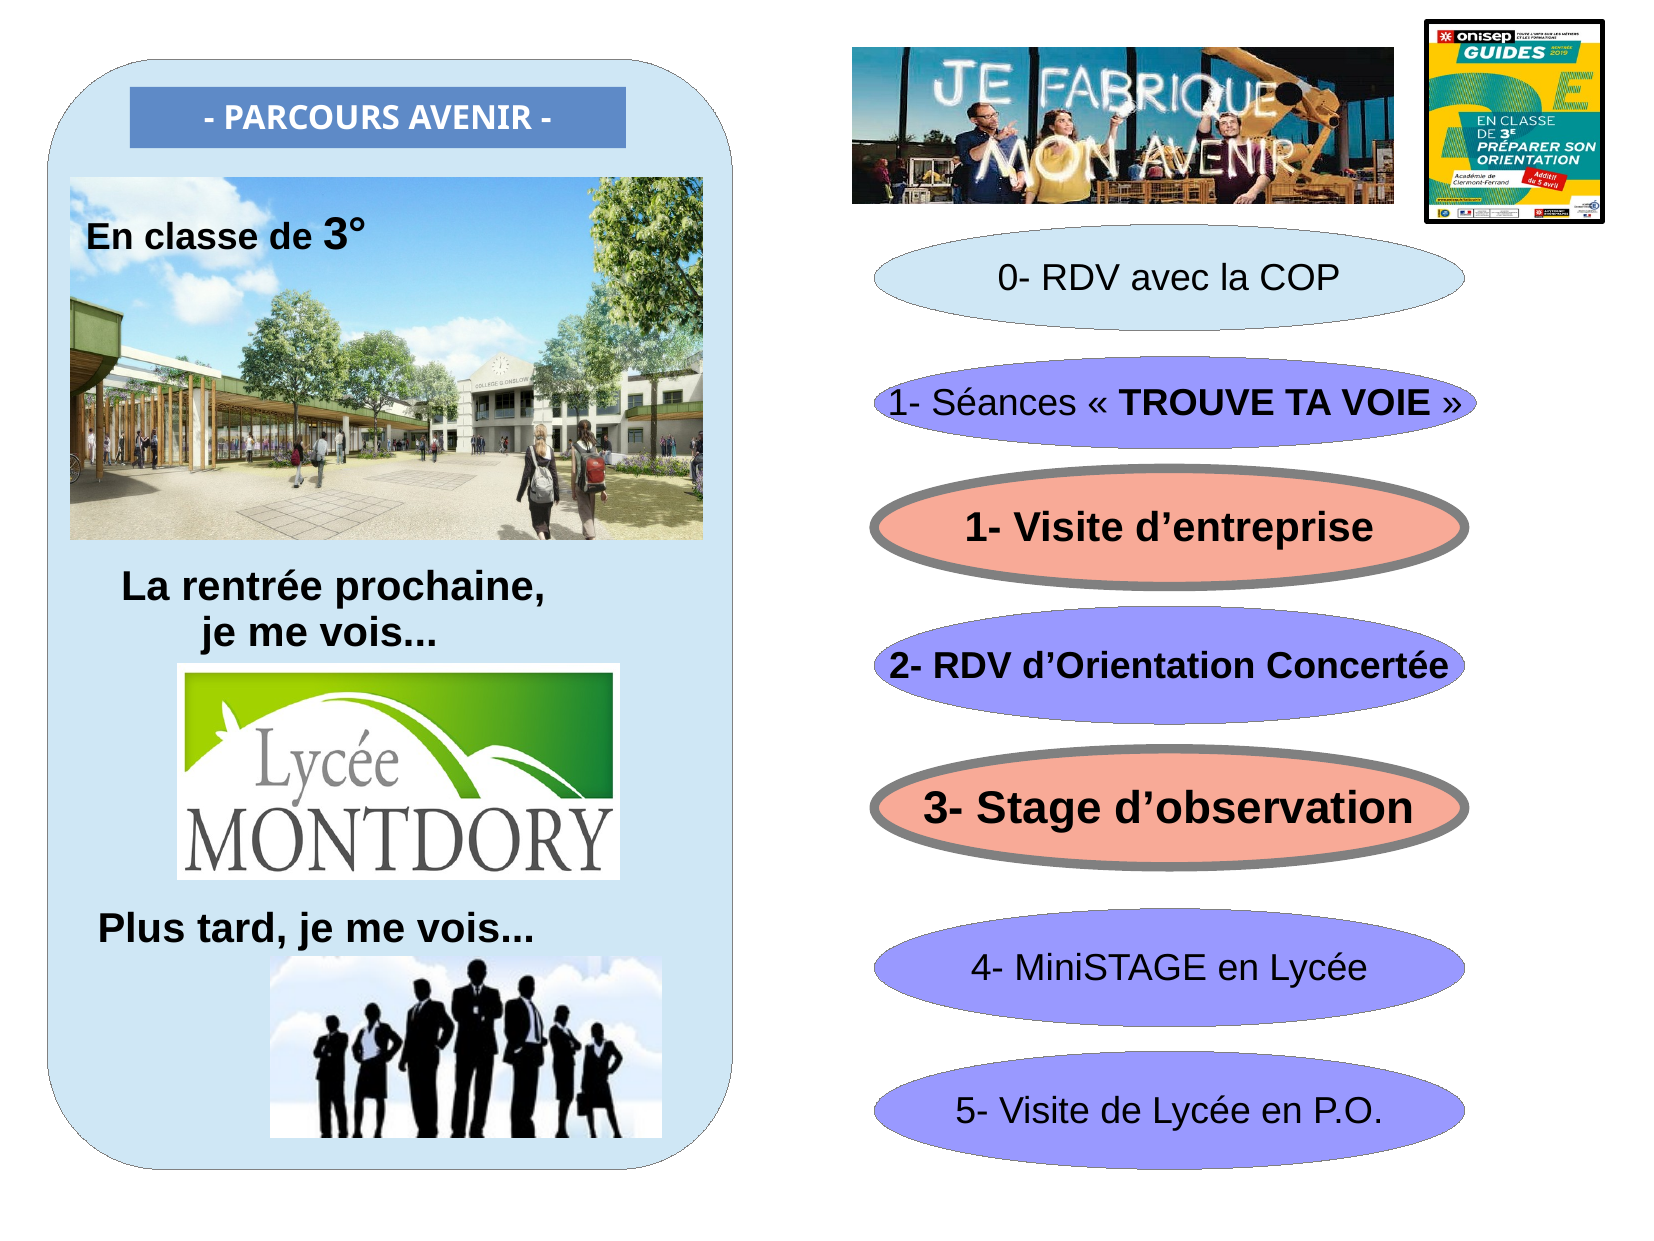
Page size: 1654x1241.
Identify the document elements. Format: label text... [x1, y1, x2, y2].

picture [270, 956, 662, 1138]
text_box Plus tard, je me vois... [82, 897, 556, 960]
text_box [47, 59, 733, 1170]
text_box La rentrée prochaine, je me vois... [106, 555, 709, 665]
text_box 1- Visite d’entreprise [874, 468, 1465, 587]
text_box 0- RDV avec la COP [874, 224, 1465, 331]
text_box 4- MiniSTAGE en Lycée [874, 908, 1465, 1027]
picture [852, 47, 1394, 204]
text_box 5- Visite de Lycée en P.O. [874, 1051, 1465, 1170]
text_box 2- RDV d’Orientation Concertée [874, 606, 1465, 725]
picture [1429, 23, 1601, 219]
picture [177, 663, 620, 880]
text_box 1- Séances « TROUVE TA VOIE » [874, 356, 1477, 449]
picture [70, 177, 703, 540]
text_box - PARCOURS AVENIR - [129, 86, 626, 149]
text_box 3- Stage d’observation [874, 748, 1465, 867]
text_box En classe de 3° [70, 200, 438, 268]
